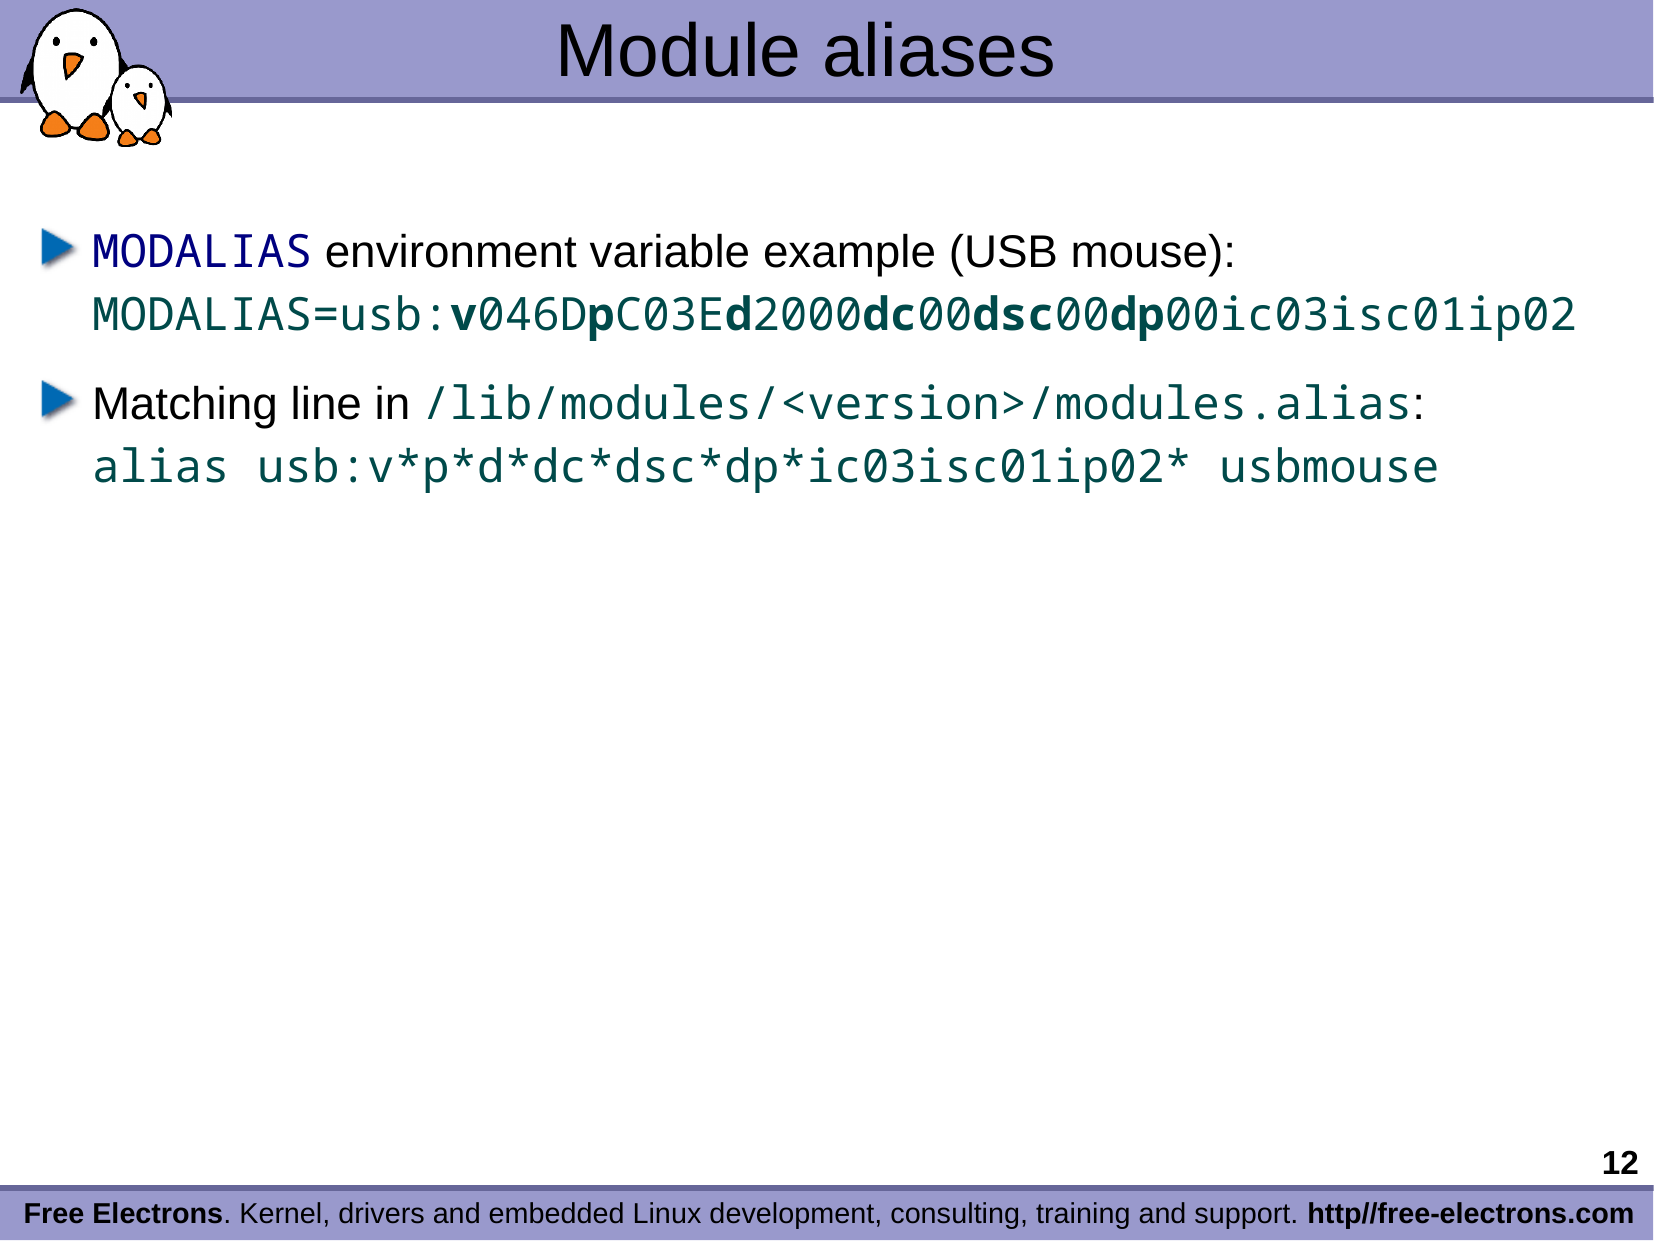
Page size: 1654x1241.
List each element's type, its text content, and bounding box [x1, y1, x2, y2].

list MODALIAS environment variable example (USB mouse): MODALIAS=usb:v046DpC03Ed2000dc00dsc00dp00ic03isc01ip02 Matching line in /lib/modules/<version>/modules.alias: alias usb:v*p*d*dc*dsc*dp*ic03isc01ip02* usbmouse [21, 218, 1601, 1069]
picture [20, 8, 172, 147]
title Module aliases [60, 0, 1551, 100]
